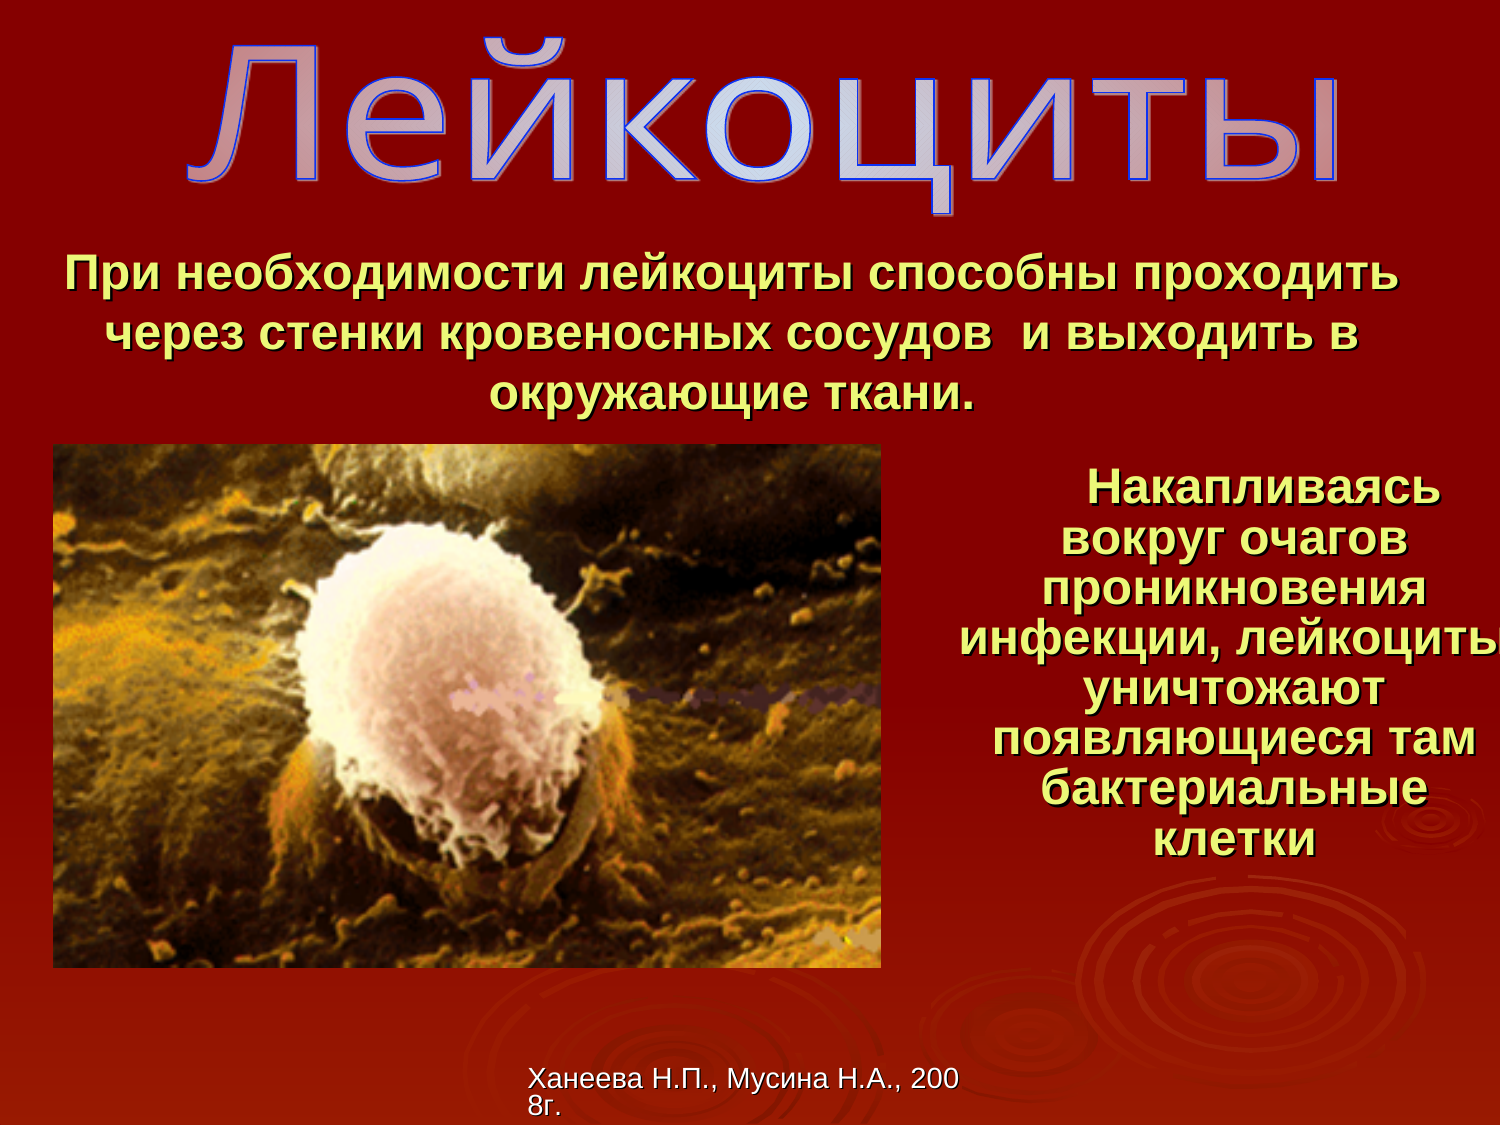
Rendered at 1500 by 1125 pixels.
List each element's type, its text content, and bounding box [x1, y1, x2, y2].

text_box Лейкоциты [187, 45, 316, 182]
text_box Лейкоциты [706, 77, 811, 181]
list Накапливаясь вокруг очагов проникновения инфекции, лейкоциты уничтожают появляющиеся там бактериальные клетки [939, 456, 1500, 1125]
text_box Лейкоциты [1092, 78, 1184, 179]
text_box Лейкоциты [1205, 78, 1297, 179]
text_box Лейкоциты [606, 78, 697, 179]
picture [53, 444, 881, 968]
text_box При необходимости лейкоциты способны проходить через стенки кровеносных сосудов и выходить в окружающие ткани. [41, 231, 1424, 428]
text_box Лейкоциты [484, 37, 563, 66]
text_box Лейкоциты [971, 78, 1071, 179]
text_box Лейкоциты [1314, 78, 1334, 179]
text_box Лейкоциты [347, 77, 443, 181]
text_box Лейкоциты [471, 78, 571, 179]
text_box Лейкоциты [839, 78, 951, 214]
